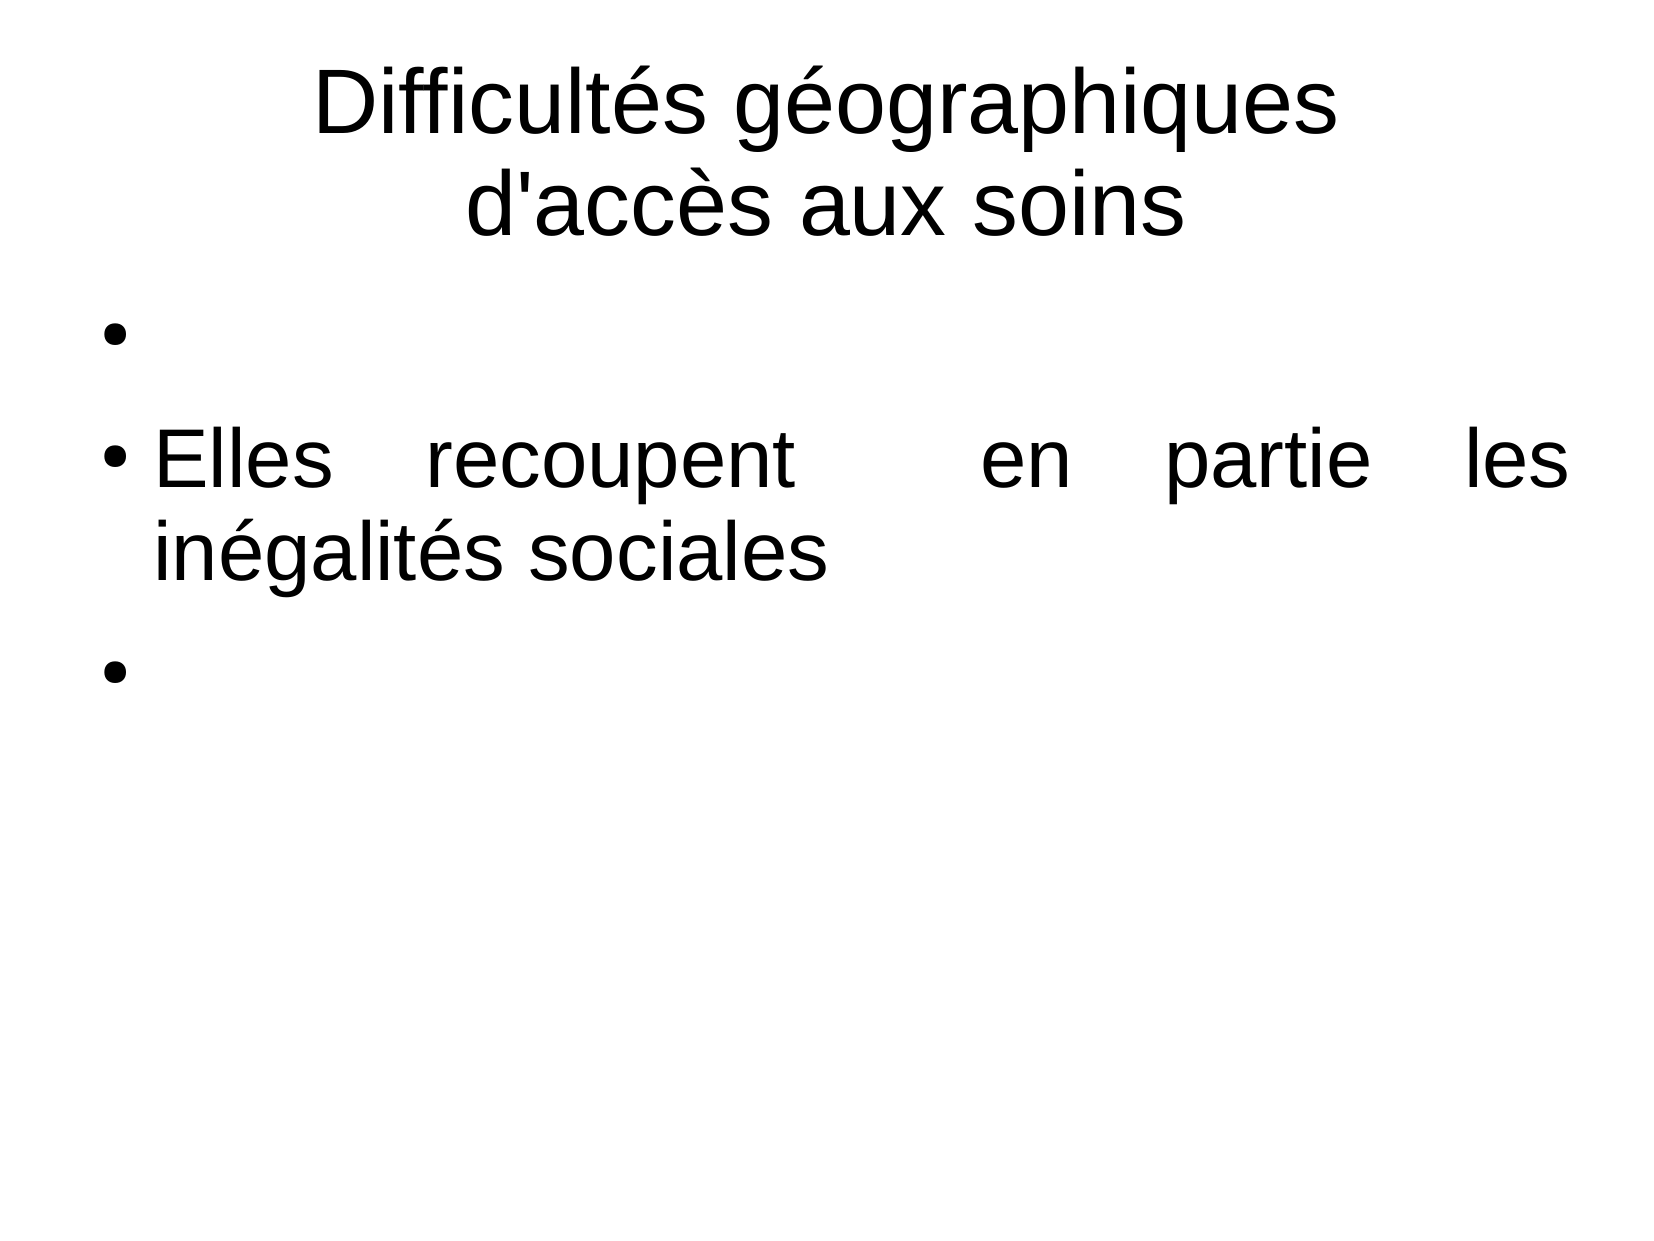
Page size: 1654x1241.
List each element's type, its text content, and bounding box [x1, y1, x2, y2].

list Elles recoupent en partie les inégalités sociales [82, 290, 1571, 1109]
title Difficultés géographiques d'accès aux soins [82, 49, 1571, 257]
